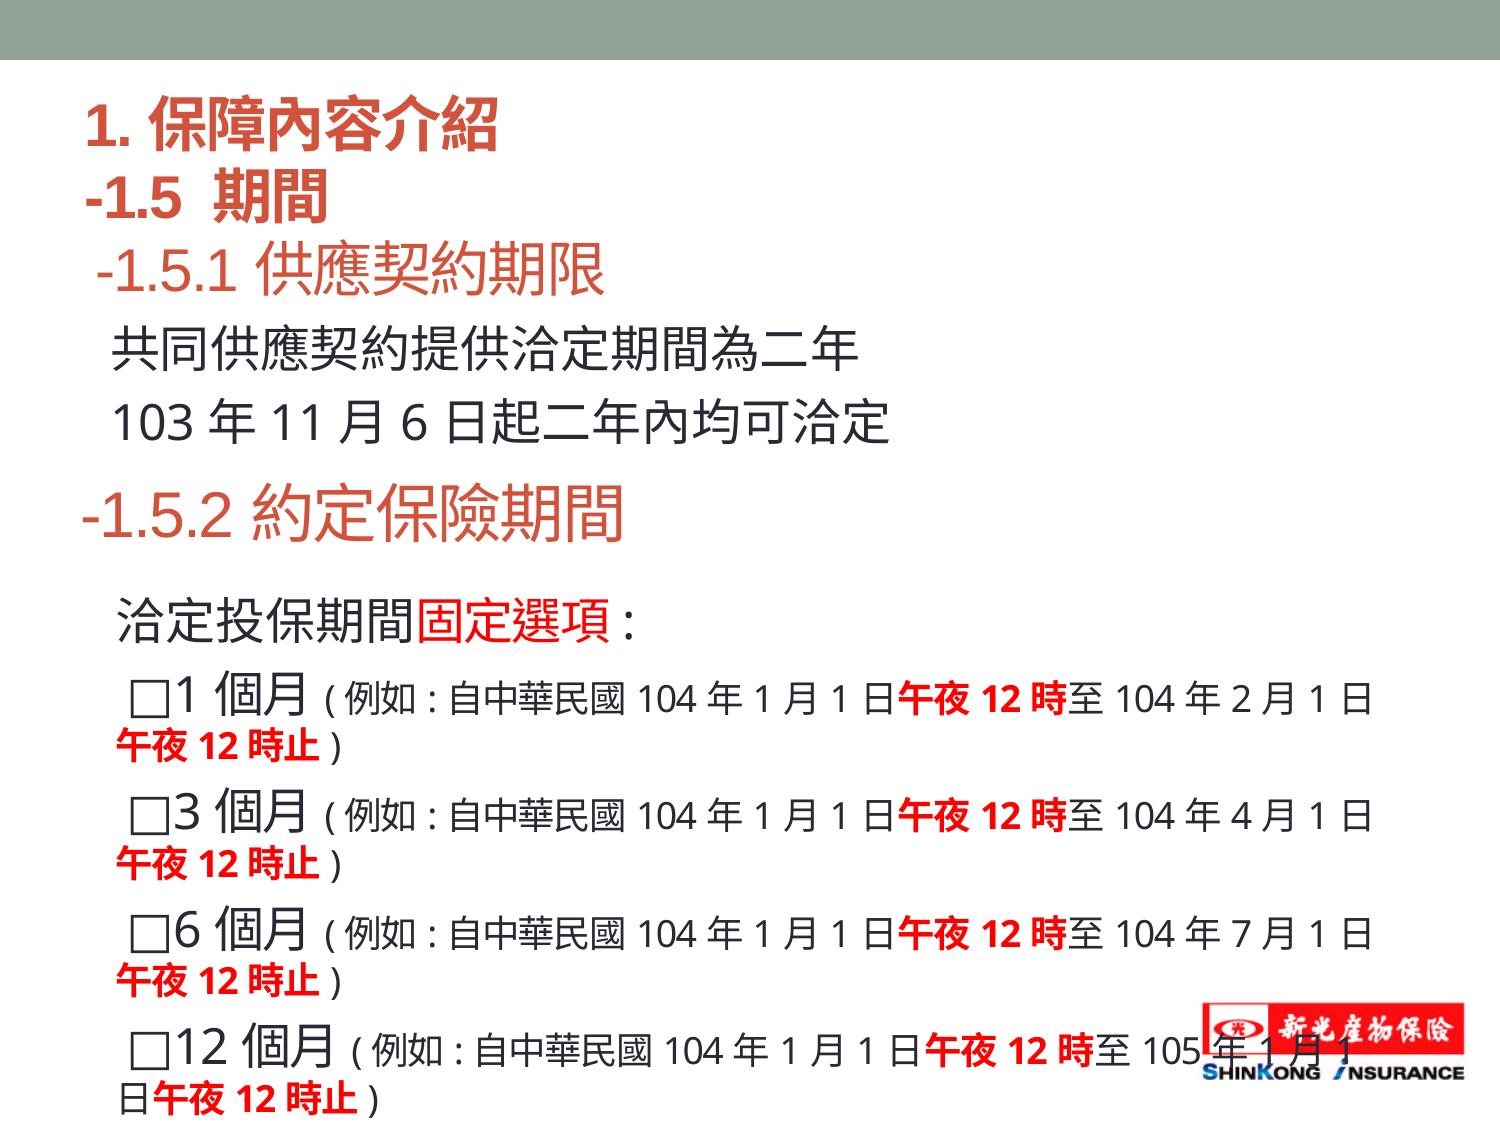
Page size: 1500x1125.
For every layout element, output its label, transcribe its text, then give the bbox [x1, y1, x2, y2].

text_box 洽定投保期間固定選項: □1個月(例如:自中華民國104年1月1日午夜12時至104年2月1日午夜12時止) □3個月(例如:自中華民國104年1月1日午夜12時至104年4月1日午夜12時止) □6個月(例如:自中華民國104年1月1日午夜12時至104年7月1日午夜12時止) □12個月(例如:自中華民國104年1月1日午夜12時至105年1月1日午夜12時止) [100, 582, 1411, 1125]
text_box 共同供應契約提供洽定期間為二年 103年11月6日起二年內均可洽定 [95, 317, 1406, 458]
title 1.保障內容介紹 -1.5 期間 [70, 78, 1421, 232]
text_box -1.5.2約定保險期間 [65, 458, 1416, 566]
text_box -1.5.1供應契約期限 [79, 162, 1430, 317]
